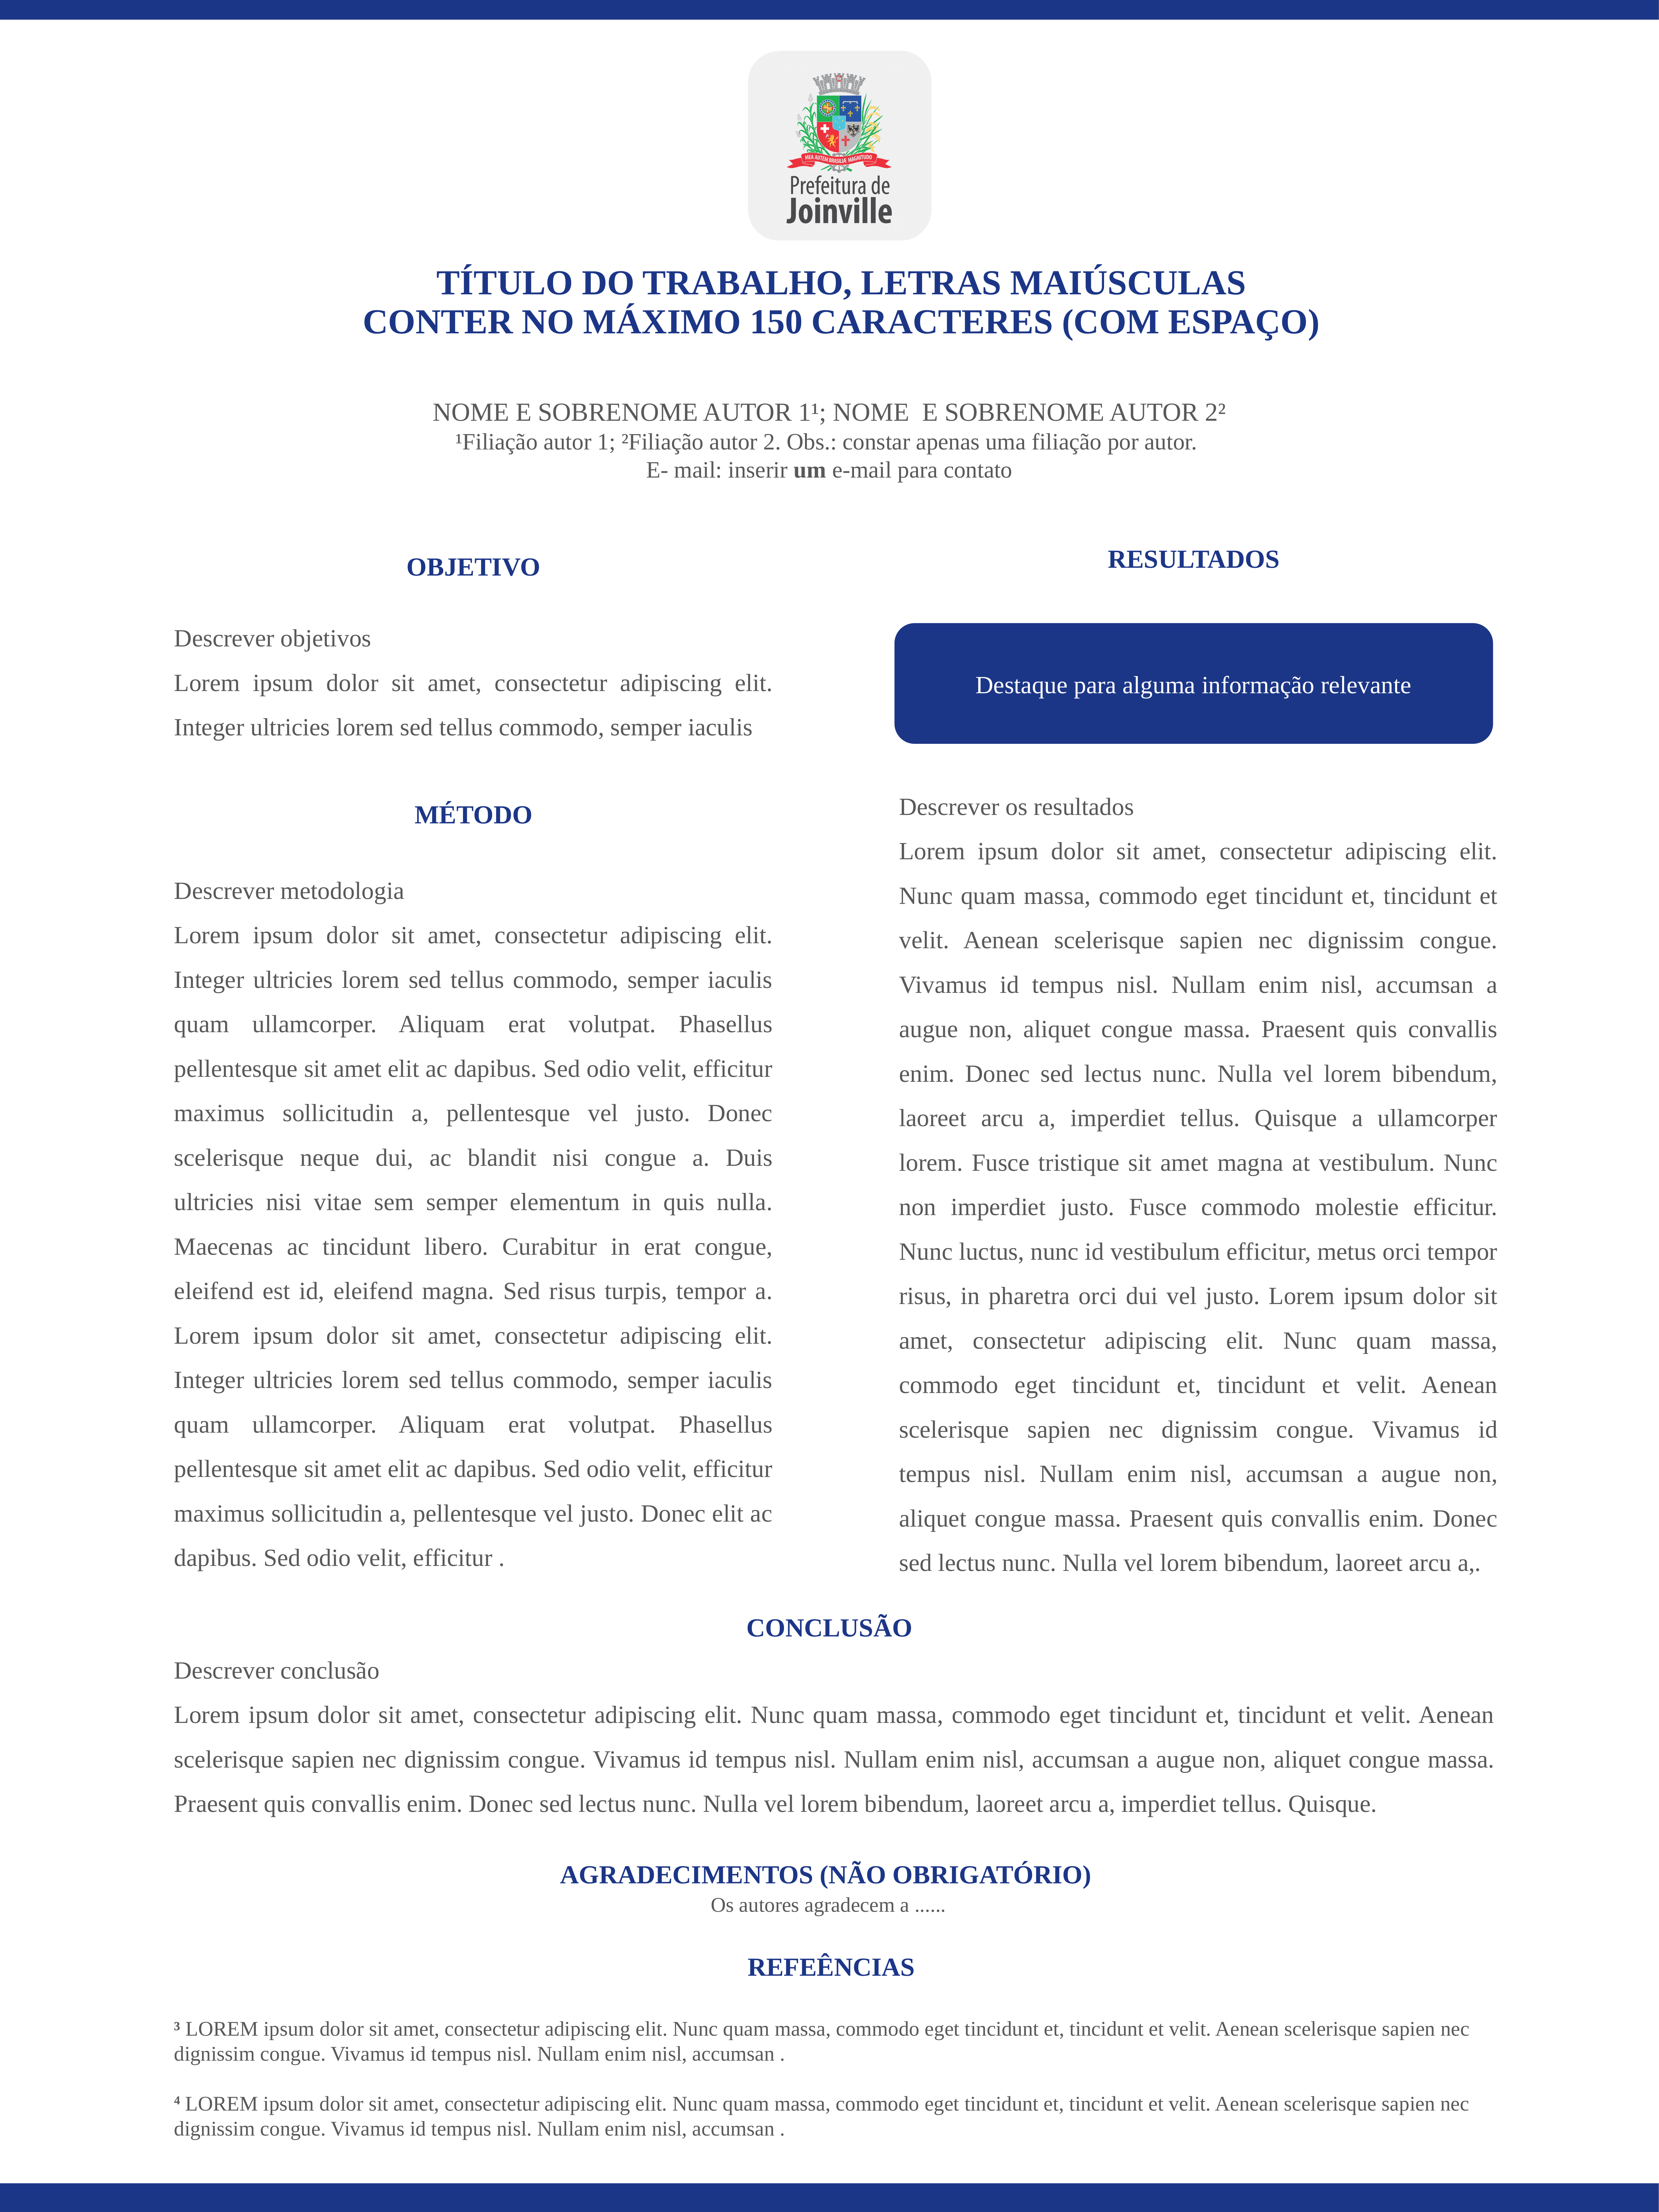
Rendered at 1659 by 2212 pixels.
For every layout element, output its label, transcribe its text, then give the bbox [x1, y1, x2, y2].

text_box Destaque para alguma informação relevante [894, 623, 1493, 744]
text_box NOME E SOBRENOME AUTOR 1¹; NOME E SOBRENOME AUTOR 2² ¹Filiação autor 1; ²Filiação autor 2. Obs.: constar apenas uma filiação por autor. E- mail: inserir um e-mail para contato [187, 393, 1472, 485]
text_box Descrever conclusão Lorem ipsum dolor sit amet, consectetur adipiscing elit. Nunc quam massa, commodo eget tincidunt et, tincidunt et velit. Aenean scelerisque sapien nec dignissim congue. Vivamus id tempus nisl. Nullam enim nisl, accumsan a augue non, aliquet congue massa. Praesent quis convallis enim. Donec sed lectus nunc. Nulla vel lorem bibendum, laoreet arcu a, imperdiet tellus. Quisque. [169, 1644, 1500, 1820]
text_box [0, 2183, 1659, 2212]
text_box ³ LOREM ipsum dolor sit amet, consectetur adipiscing elit. Nunc quam massa, commodo eget tincidunt et, tincidunt et velit. Aenean scelerisque sapien nec dignissim congue. Vivamus id tempus nisl. Nullam enim nisl, accumsan . 4 LOREM ipsum dolor sit amet, consectetur adipiscing elit. Nunc quam massa, commodo eget tincidunt et, tincidunt et velit. Aenean scelerisque sapien nec dignissim congue. Vivamus id tempus nisl. Nullam enim nisl, accumsan . [169, 2013, 1493, 2174]
text_box CONCLUSÃO [0, 1592, 1659, 1644]
text_box [0, 0, 1659, 20]
text_box REFEÊNCIAS [2, 1932, 1659, 1984]
text_box Descrever objetivos Lorem ipsum dolor sit amet, consectetur adipiscing elit. Integer ultricies lorem sed tellus commodo, semper iaculis [169, 605, 778, 743]
text_box RESULTADOS [894, 540, 1493, 576]
text_box TÍTULO DO TRABALHO, LETRAS MAIÚSCULAS CONTER NO MÁXIMO 150 CARACTERES (COM ESPAÇO) [358, 261, 1325, 344]
text_box Descrever os resultados Lorem ipsum dolor sit amet, consectetur adipiscing elit. Nunc quam massa, commodo eget tincidunt et, tincidunt et velit. Aenean scelerisque sapien nec dignissim congue. Vivamus id tempus nisl. Nullam enim nisl, accumsan a augue non, aliquet congue massa. Praesent quis convallis enim. Donec sed lectus nunc. Nulla vel lorem bibendum, laoreet arcu a, imperdiet tellus. Quisque a ullamcorper lorem. Fusce tristique sit amet magna at vestibulum. Nunc non imperdiet justo. Fusce commodo molestie efficitur. Nunc luctus, nunc id vestibulum efficitur, metus orci tempor risus, in pharetra orci dui vel justo. Lorem ipsum dolor sit amet, consectetur adipiscing elit. Nunc quam massa, commodo eget tincidunt et, tincidunt et velit. Aenean scelerisque sapien nec dignissim congue. Vivamus id tempus nisl. Nullam enim nisl, accumsan a augue non, aliquet congue massa. Praesent quis convallis enim. Donec sed lectus nunc. Nulla vel lorem bibendum, laoreet arcu a,. [894, 773, 1503, 1578]
text_box Os autores agradecem a ...... [2, 1891, 1656, 1918]
text_box MÉTODO [169, 779, 778, 831]
text_box AGRADECIMENTOS (NÃO OBRIGATÓRIO) [0, 1839, 1656, 1891]
picture [732, 40, 950, 251]
text_box OBJETIVO [169, 532, 778, 583]
text_box Descrever metodologia Lorem ipsum dolor sit amet, consectetur adipiscing elit. Integer ultricies lorem sed tellus commodo, semper iaculis quam ullamcorper. Aliquam erat volutpat. Phasellus pellentesque sit amet elit ac dapibus. Sed odio velit, efficitur maximus sollicitudin a, pellentesque vel justo. Donec scelerisque neque dui, ac blandit nisi congue a. Duis ultricies nisi vitae sem semper elementum in quis nulla. Maecenas ac tincidunt libero. Curabitur in erat congue, eleifend est id, eleifend magna. Sed risus turpis, tempor a. Lorem ipsum dolor sit amet, consectetur adipiscing elit. Integer ultricies lorem sed tellus commodo, semper iaculis quam ullamcorper. Aliquam erat volutpat. Phasellus pellentesque sit amet elit ac dapibus. Sed odio velit, efficitur maximus sollicitudin a, pellentesque vel justo. Donec elit ac dapibus. Sed odio velit, efficitur . [169, 857, 778, 1574]
